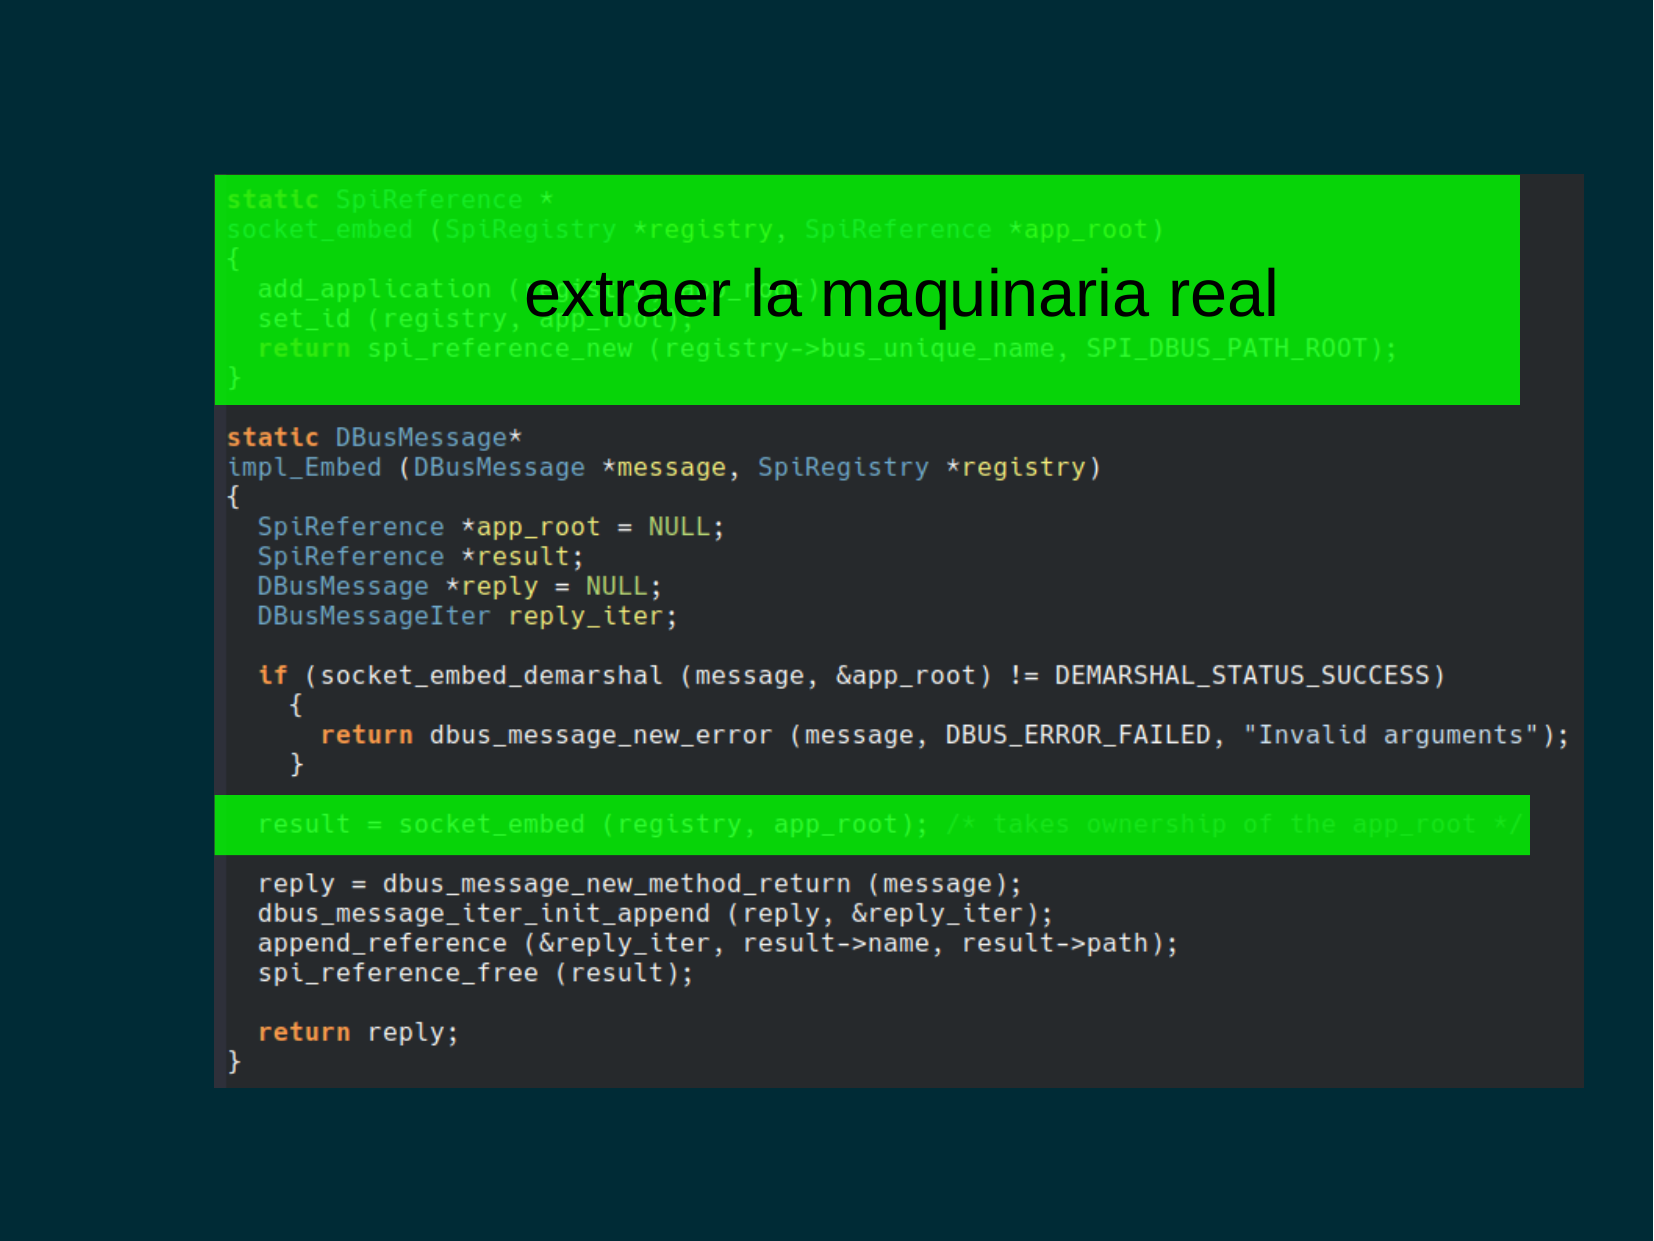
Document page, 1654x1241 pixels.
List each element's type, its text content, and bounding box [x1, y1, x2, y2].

text_box [214, 174, 1520, 405]
text_box [214, 795, 1530, 856]
text_box extraer la maquinaria real [510, 248, 1310, 339]
picture [215, 175, 1583, 1087]
